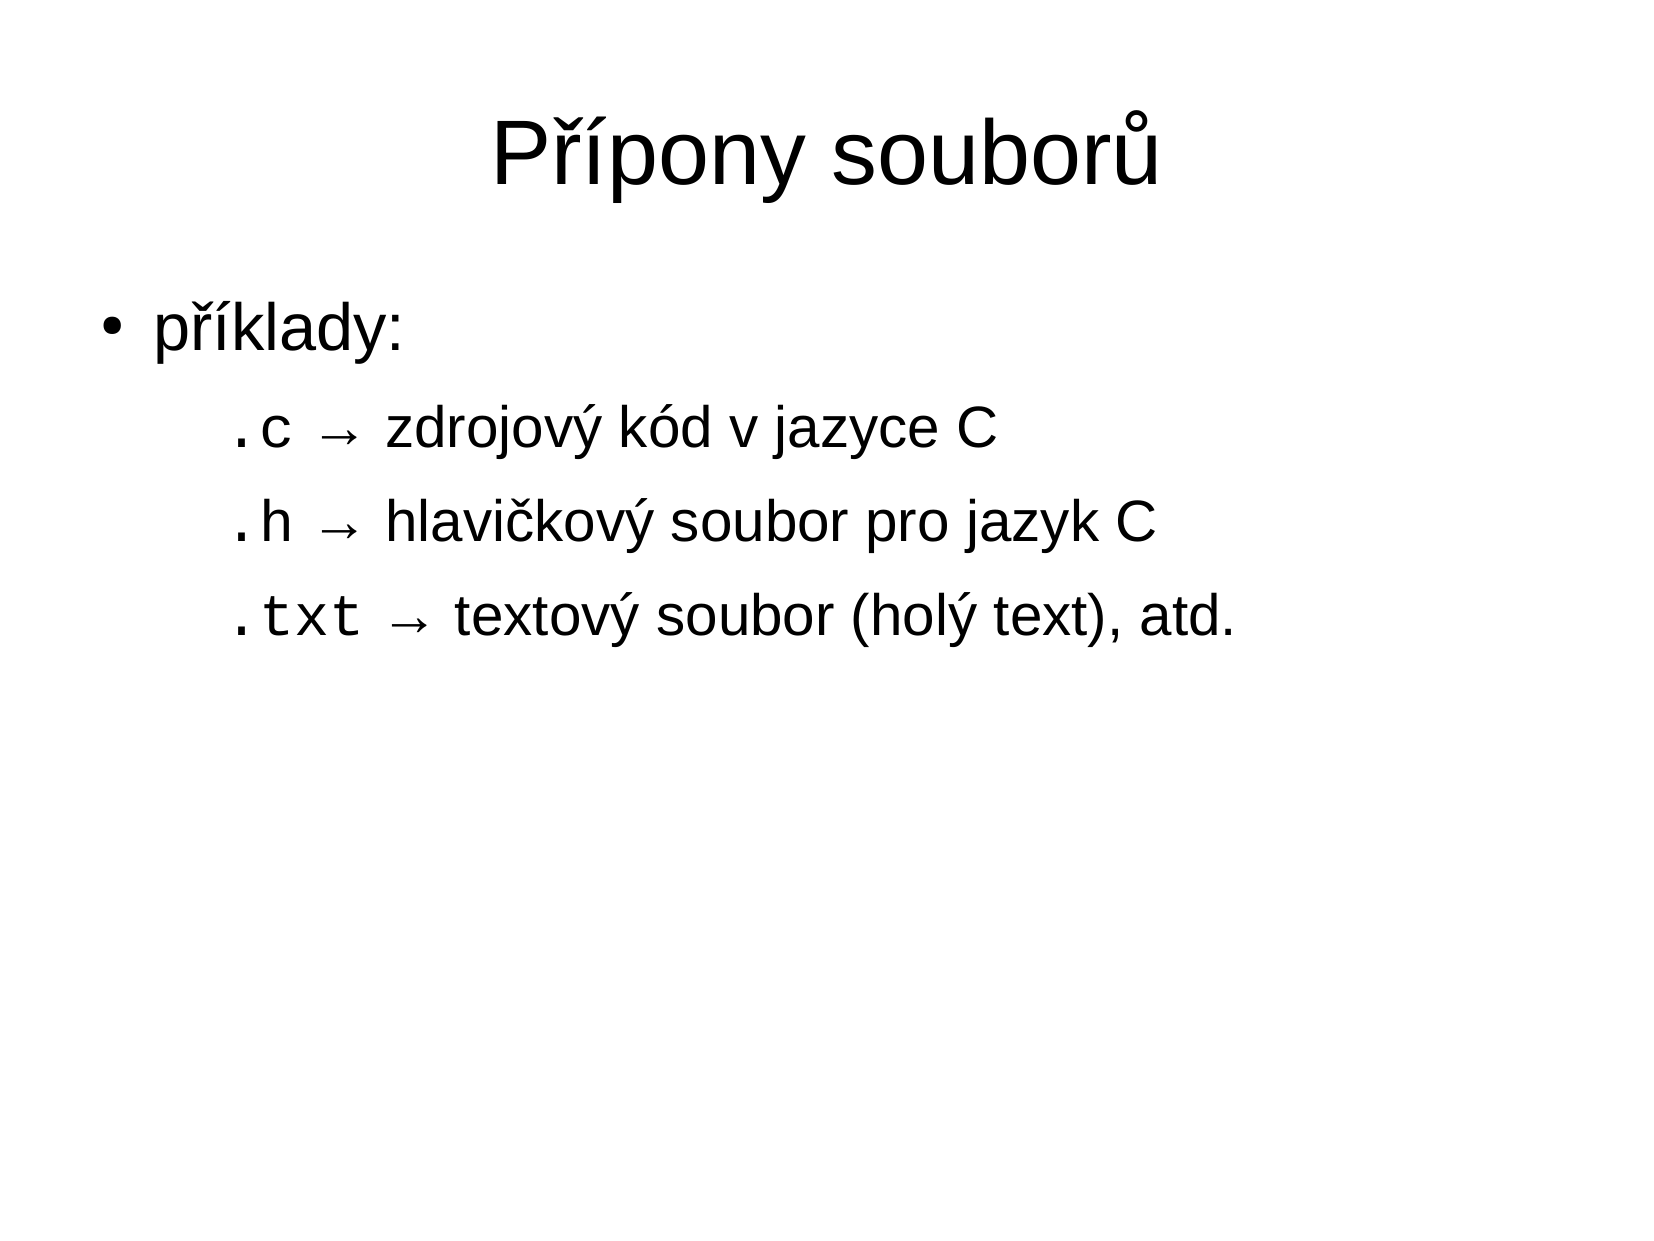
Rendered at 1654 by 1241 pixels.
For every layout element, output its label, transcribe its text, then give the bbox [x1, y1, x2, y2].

list příklady: .c → zdrojový kód v jazyce C .h → hlavičkový soubor pro jazyk C .txt → textový soubor (holý text), atd. [82, 290, 1571, 1094]
title Přípony souborů [82, 56, 1571, 250]
